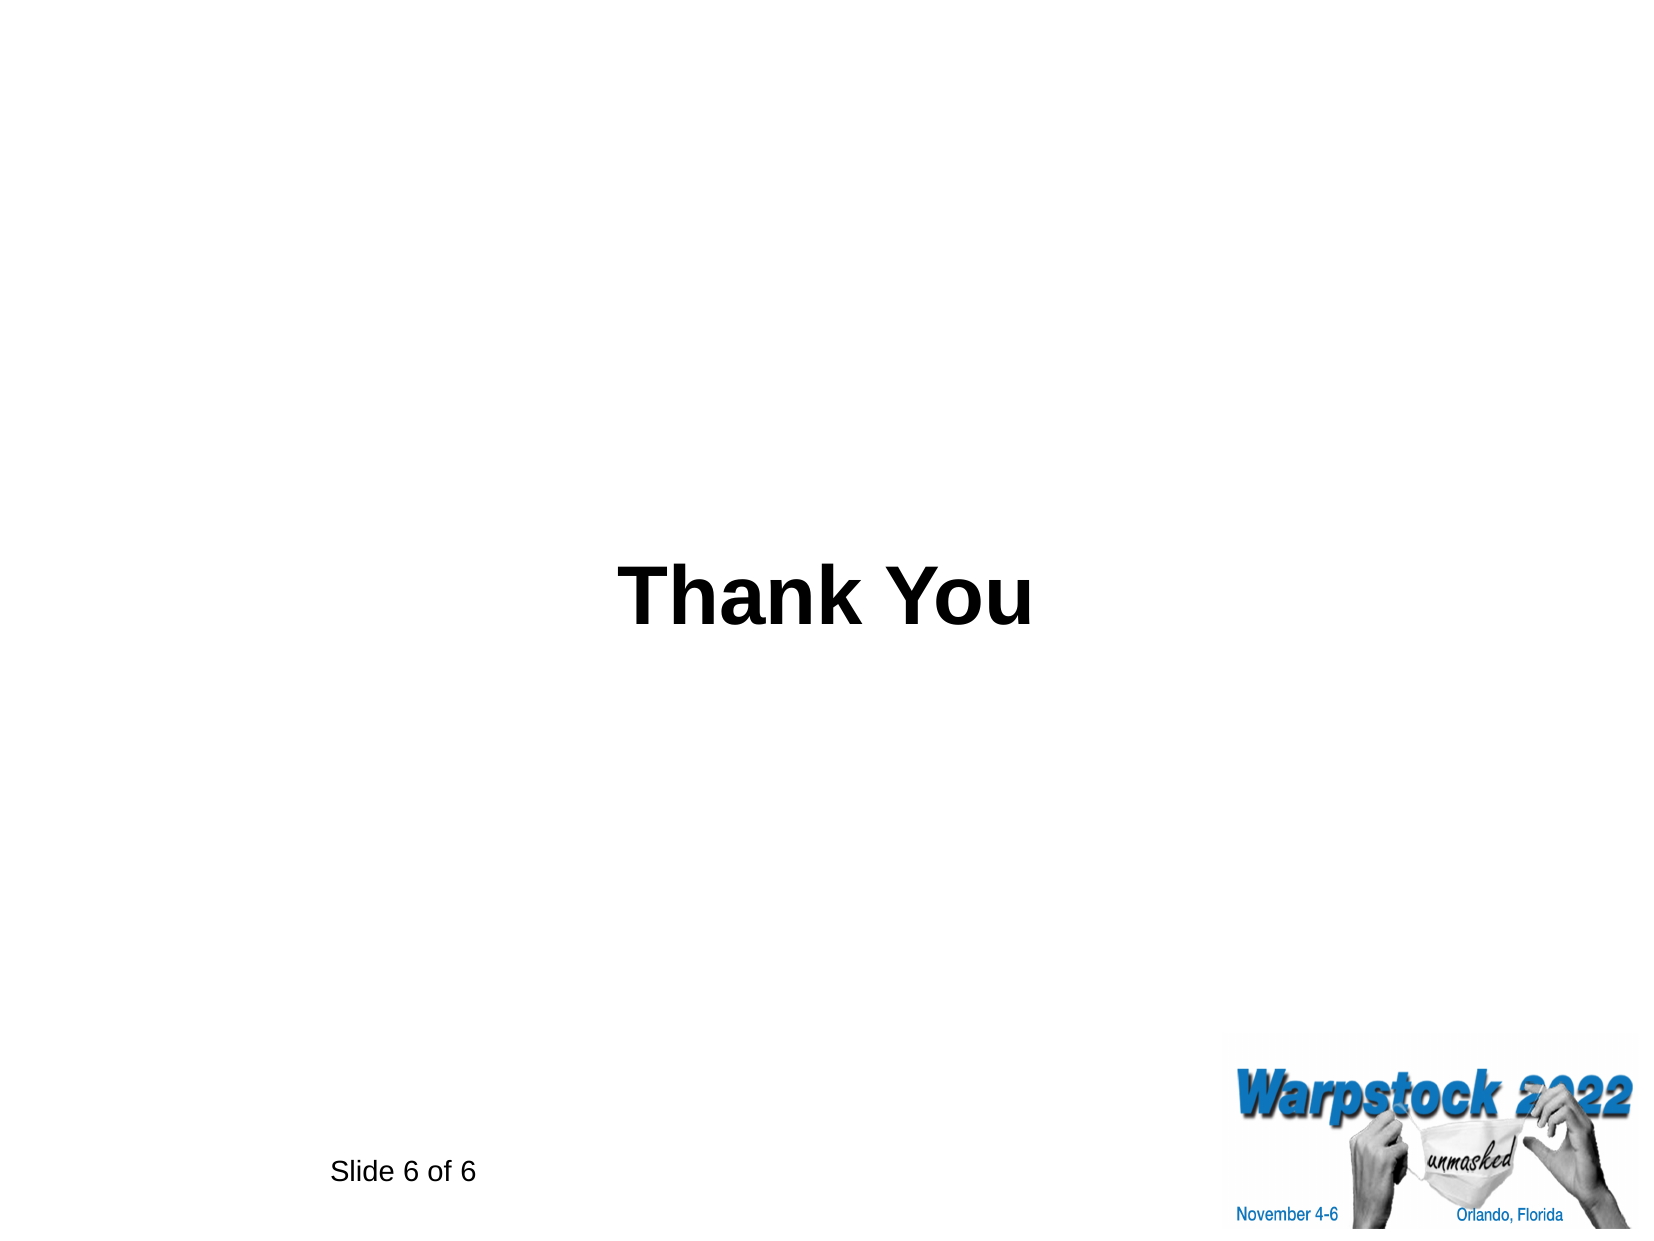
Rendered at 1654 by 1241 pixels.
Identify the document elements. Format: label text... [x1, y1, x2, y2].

picture [1222, 1033, 1639, 1229]
title Thank You [82, 549, 1571, 643]
